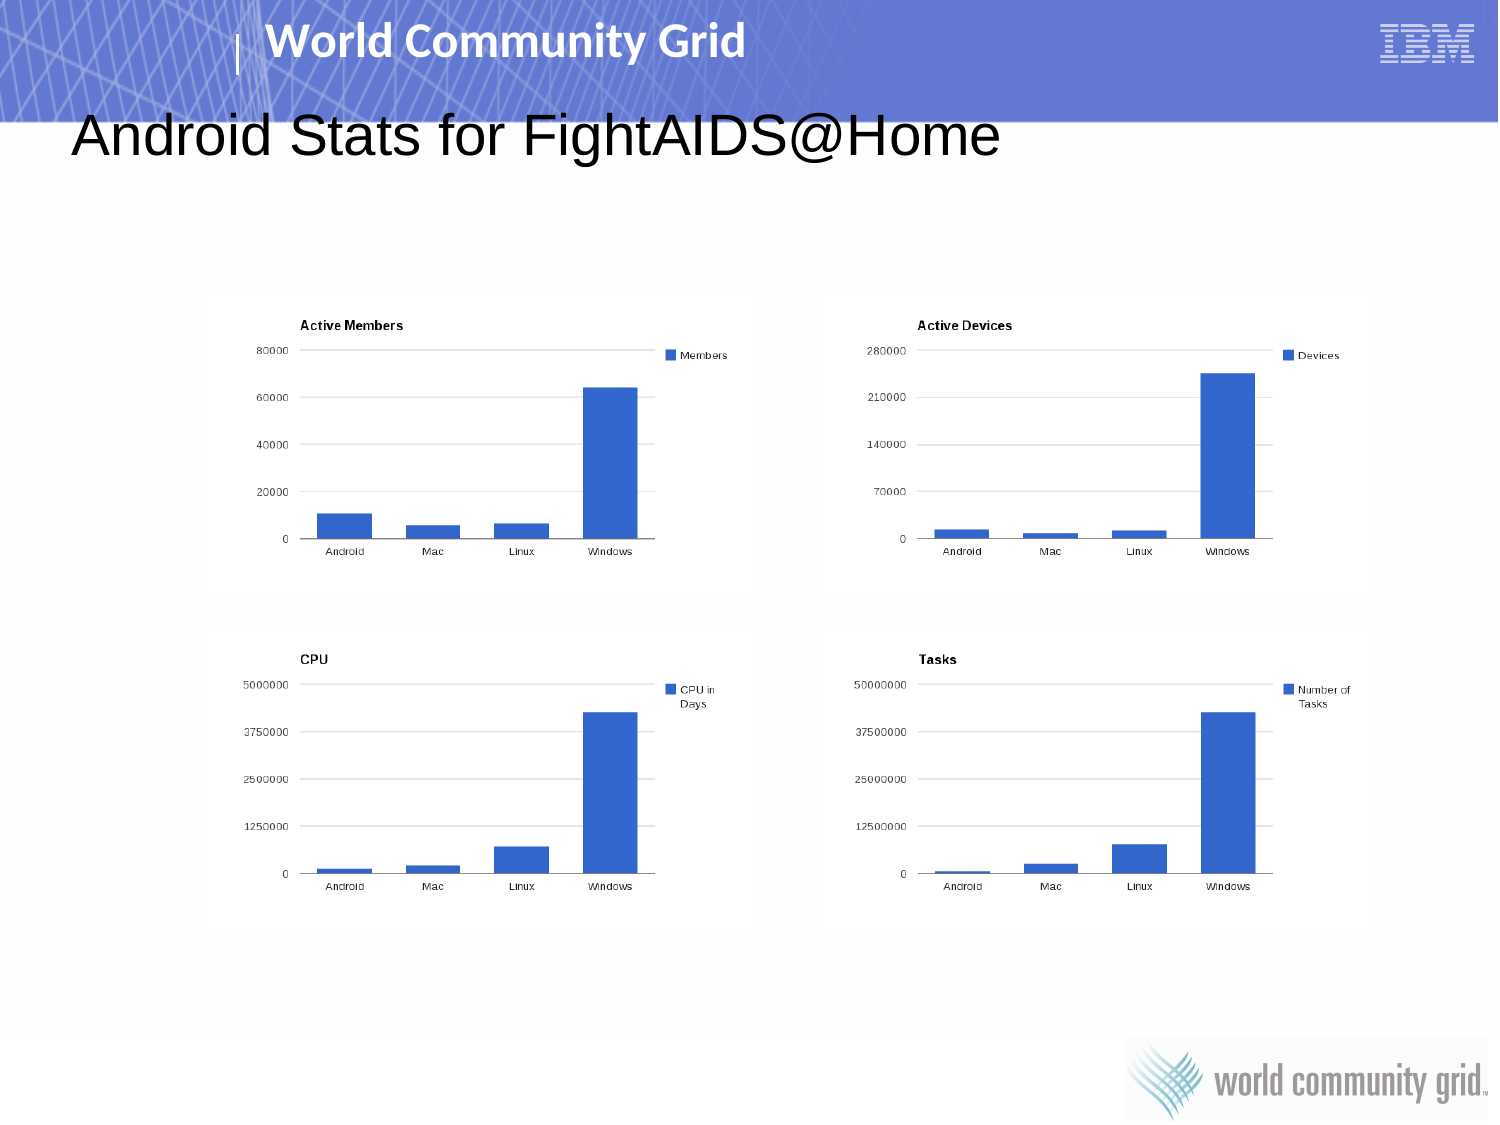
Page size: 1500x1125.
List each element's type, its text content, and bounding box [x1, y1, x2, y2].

picture [201, 625, 752, 932]
picture [1125, 1037, 1488, 1121]
picture [818, 291, 1370, 597]
picture [1380, 24, 1476, 63]
picture [201, 291, 752, 597]
picture [819, 625, 1370, 932]
title Android Stats for FightAIDS@Home [56, 97, 1410, 179]
